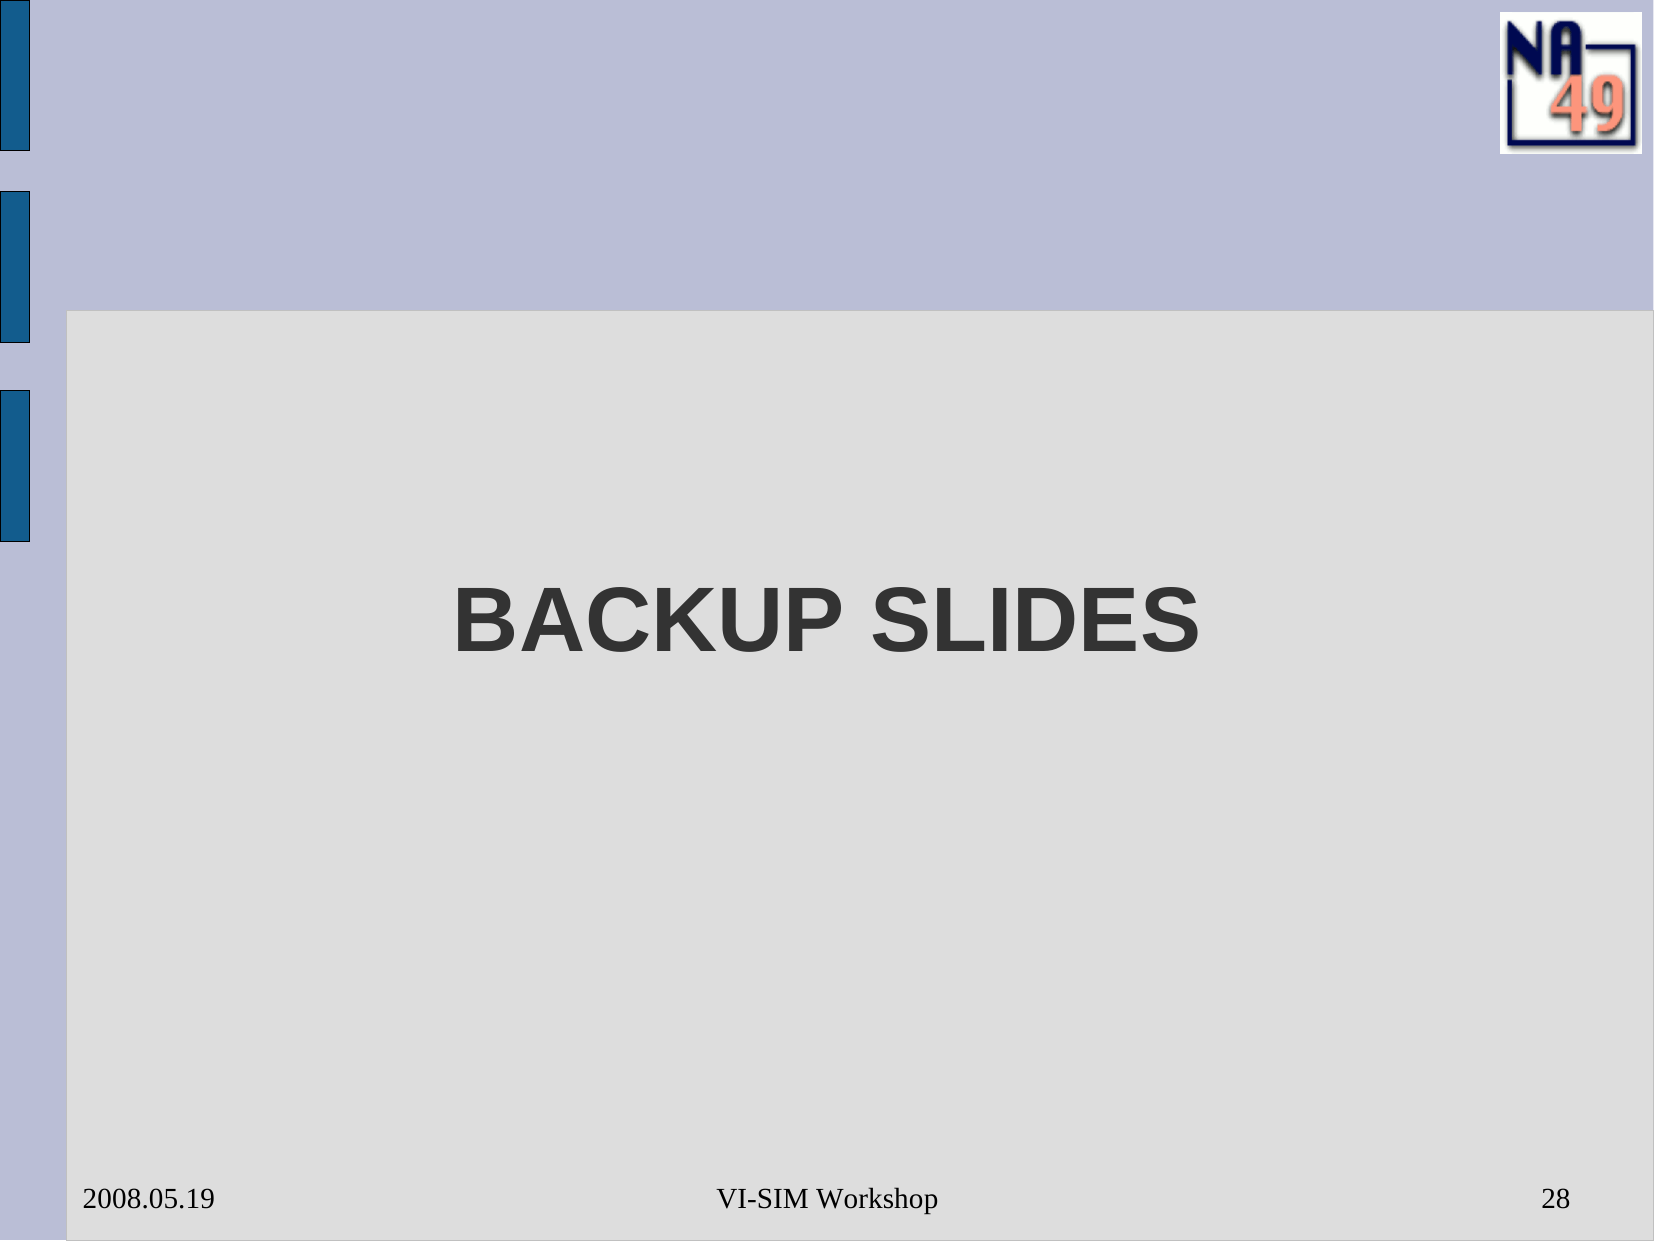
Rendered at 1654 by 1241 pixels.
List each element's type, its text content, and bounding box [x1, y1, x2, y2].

picture [1500, 12, 1642, 154]
title BACKUP SLIDES [121, 516, 1534, 724]
